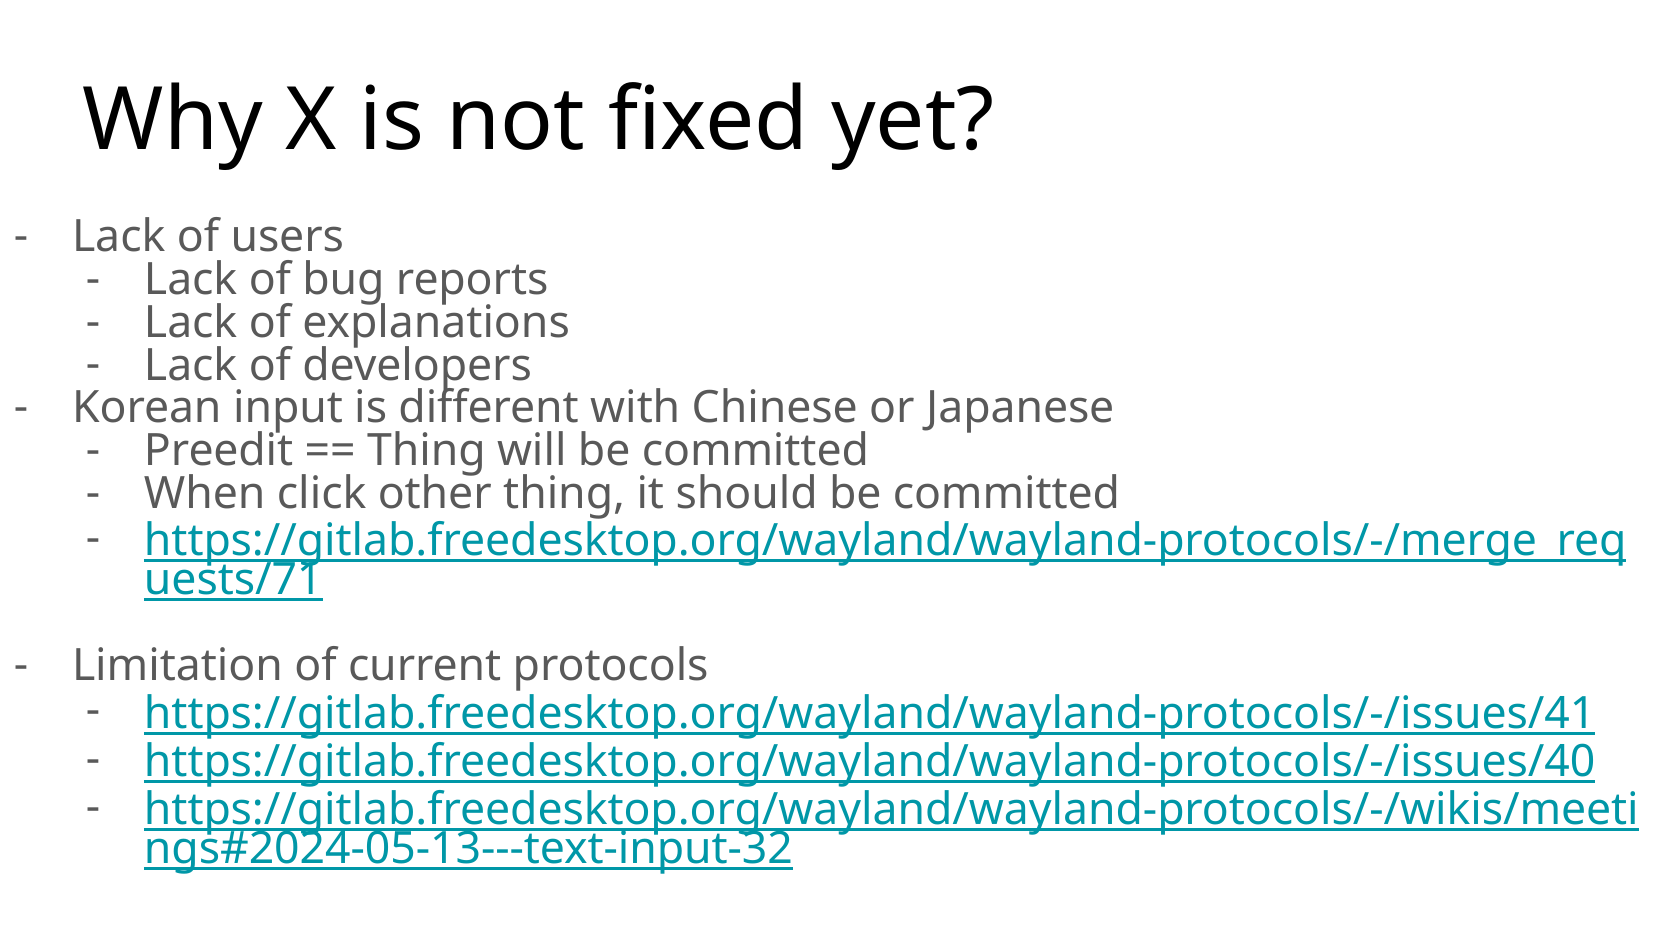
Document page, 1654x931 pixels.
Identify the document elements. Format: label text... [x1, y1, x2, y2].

title Why X is not fixed yet? [82, 37, 1571, 193]
list Lack of users Lack of bug reports Lack of explanations Lack of developers Korean input is different with Chinese or Japanese Preedit == Thing will be committed When click other thing, it should be committed https://gitlab.freedesktop.org/wayland/wayland-protocols/-/merge_requests/71 Limitation of current protocols https://gitlab.freedesktop.org/wayland/wayland-protocols/-/issues/41 https://gitlab.freedesktop.org/wayland/wayland-protocols/-/issues/40 https://gitlab.freedesktop.org/wayland/wayland-protocols/-/wikis/meetings#2024-05-13---text-input-32 [0, 217, 1654, 846]
